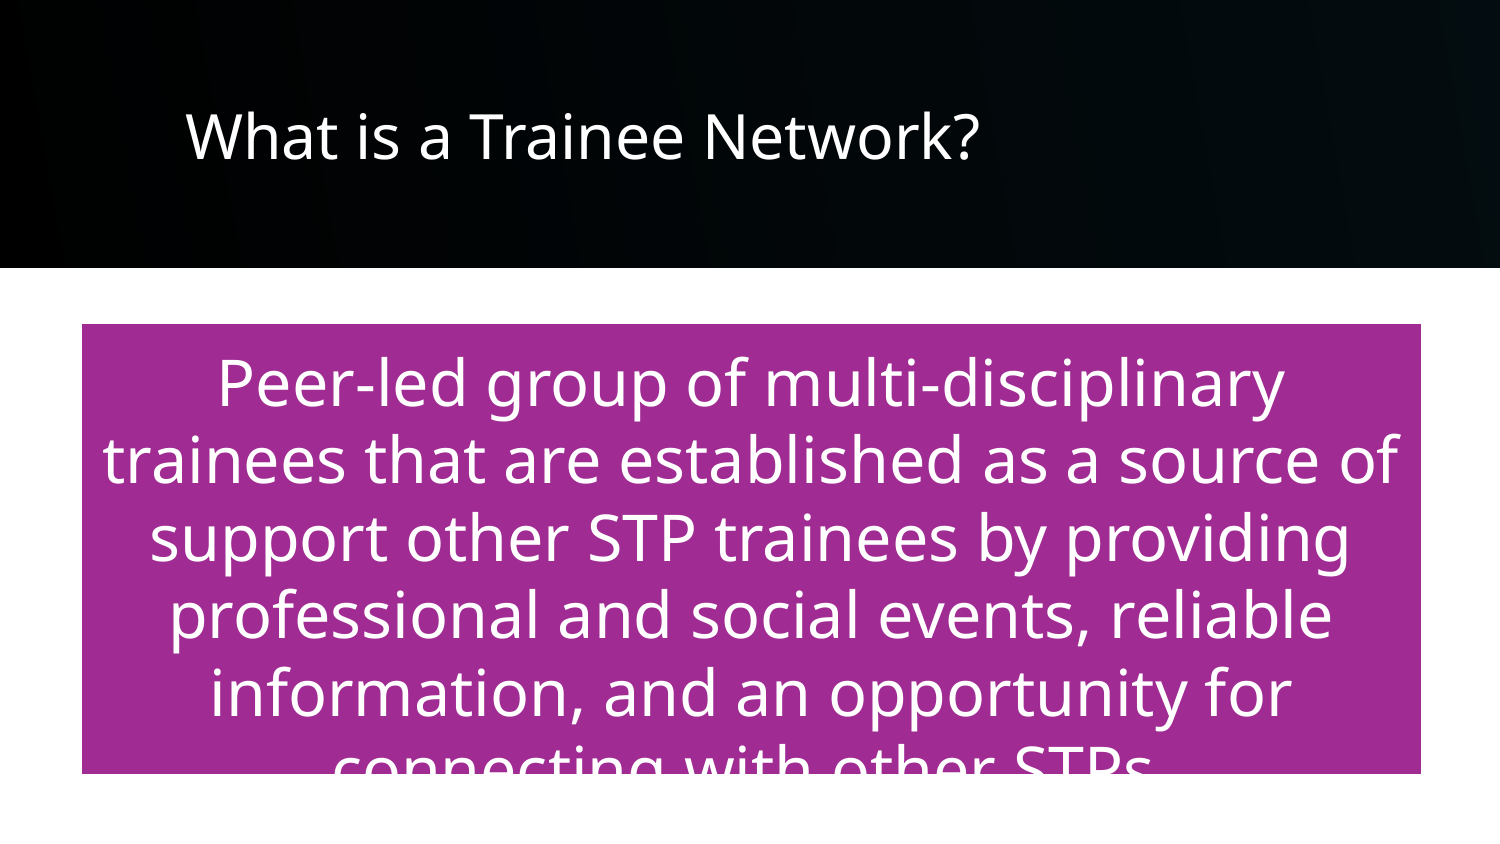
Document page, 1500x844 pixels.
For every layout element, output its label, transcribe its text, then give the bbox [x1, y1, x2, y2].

text_box [0, 0, 1500, 844]
title What is a Trainee Network? [170, 42, 1366, 237]
text_box Peer-led group of multi-disciplinary trainees that are established as a source of support other STP trainees by providing professional and social events, reliable information, and an opportunity for connecting with other STPs. [80, 322, 1423, 776]
